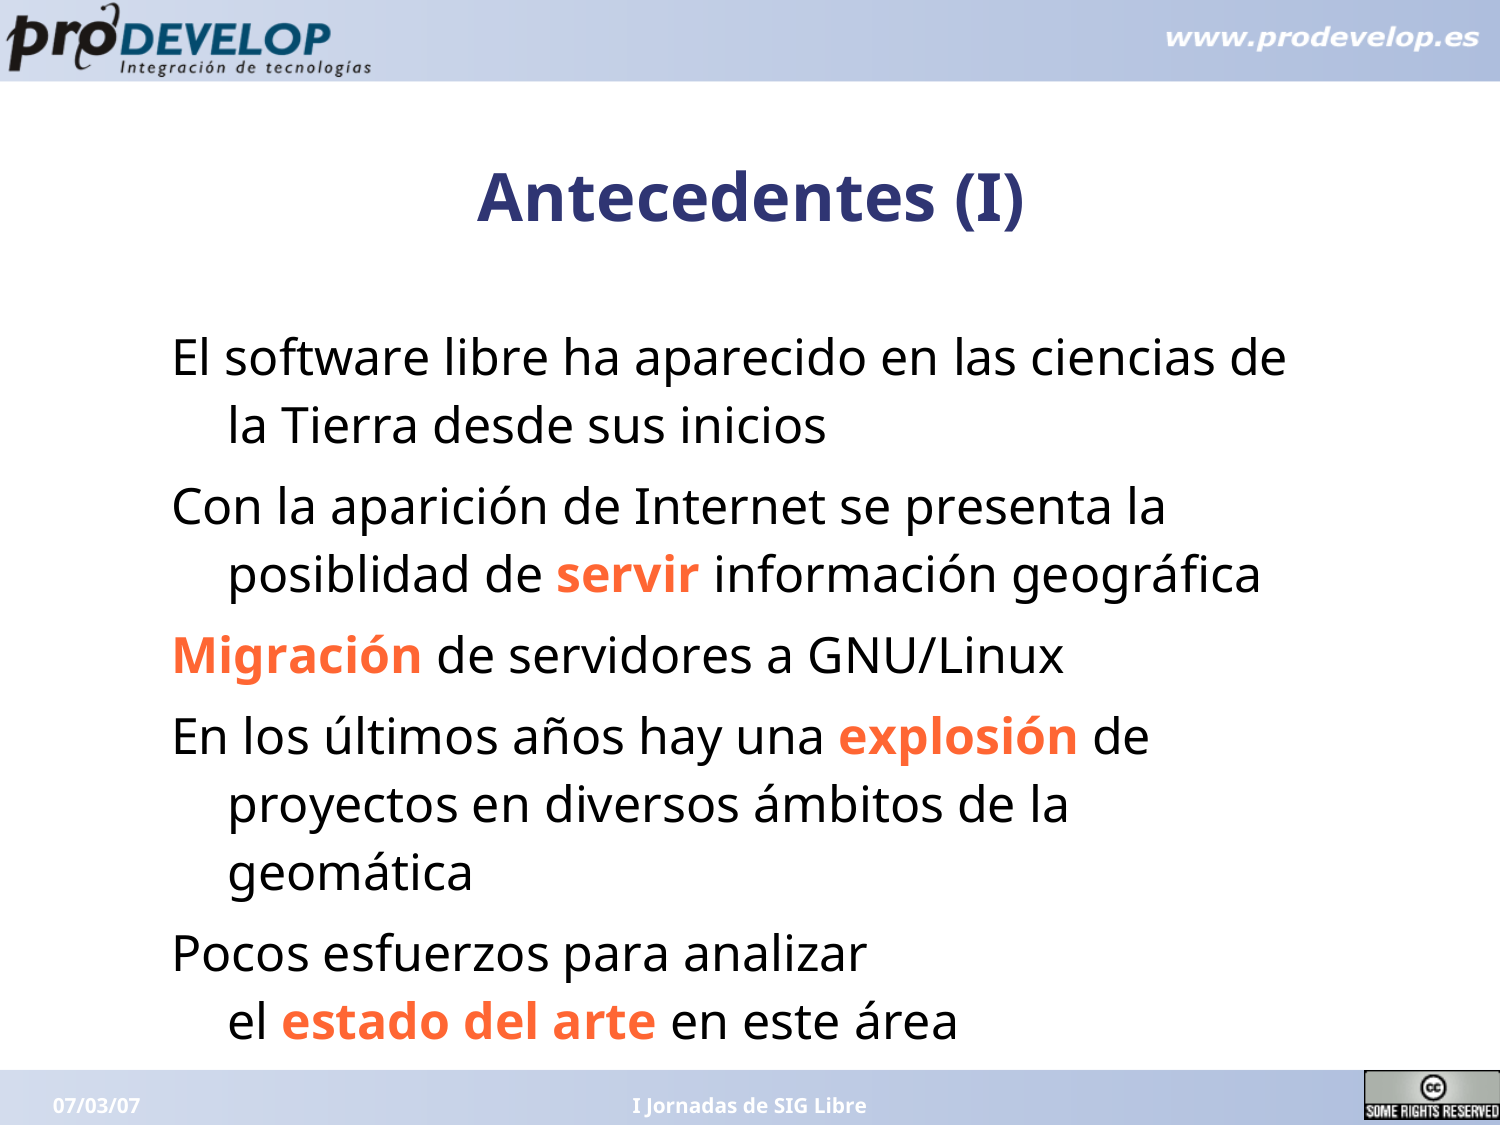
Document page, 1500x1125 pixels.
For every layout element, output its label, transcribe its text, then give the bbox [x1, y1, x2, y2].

title Antecedentes (I) [76, 101, 1427, 290]
picture [0, 0, 1500, 1125]
list El software libre ha aparecido en las ciencias de la Tierra desde sus inicios Con la aparición de Internet se presenta la posiblidad de servir información geográfica Migración de servidores a GNU/Linux En los últimos años hay una explosión de proyectos en diversos ámbitos de la geomática Pocos esfuerzos para analizar el estado del arte en este área [156, 314, 1344, 1006]
